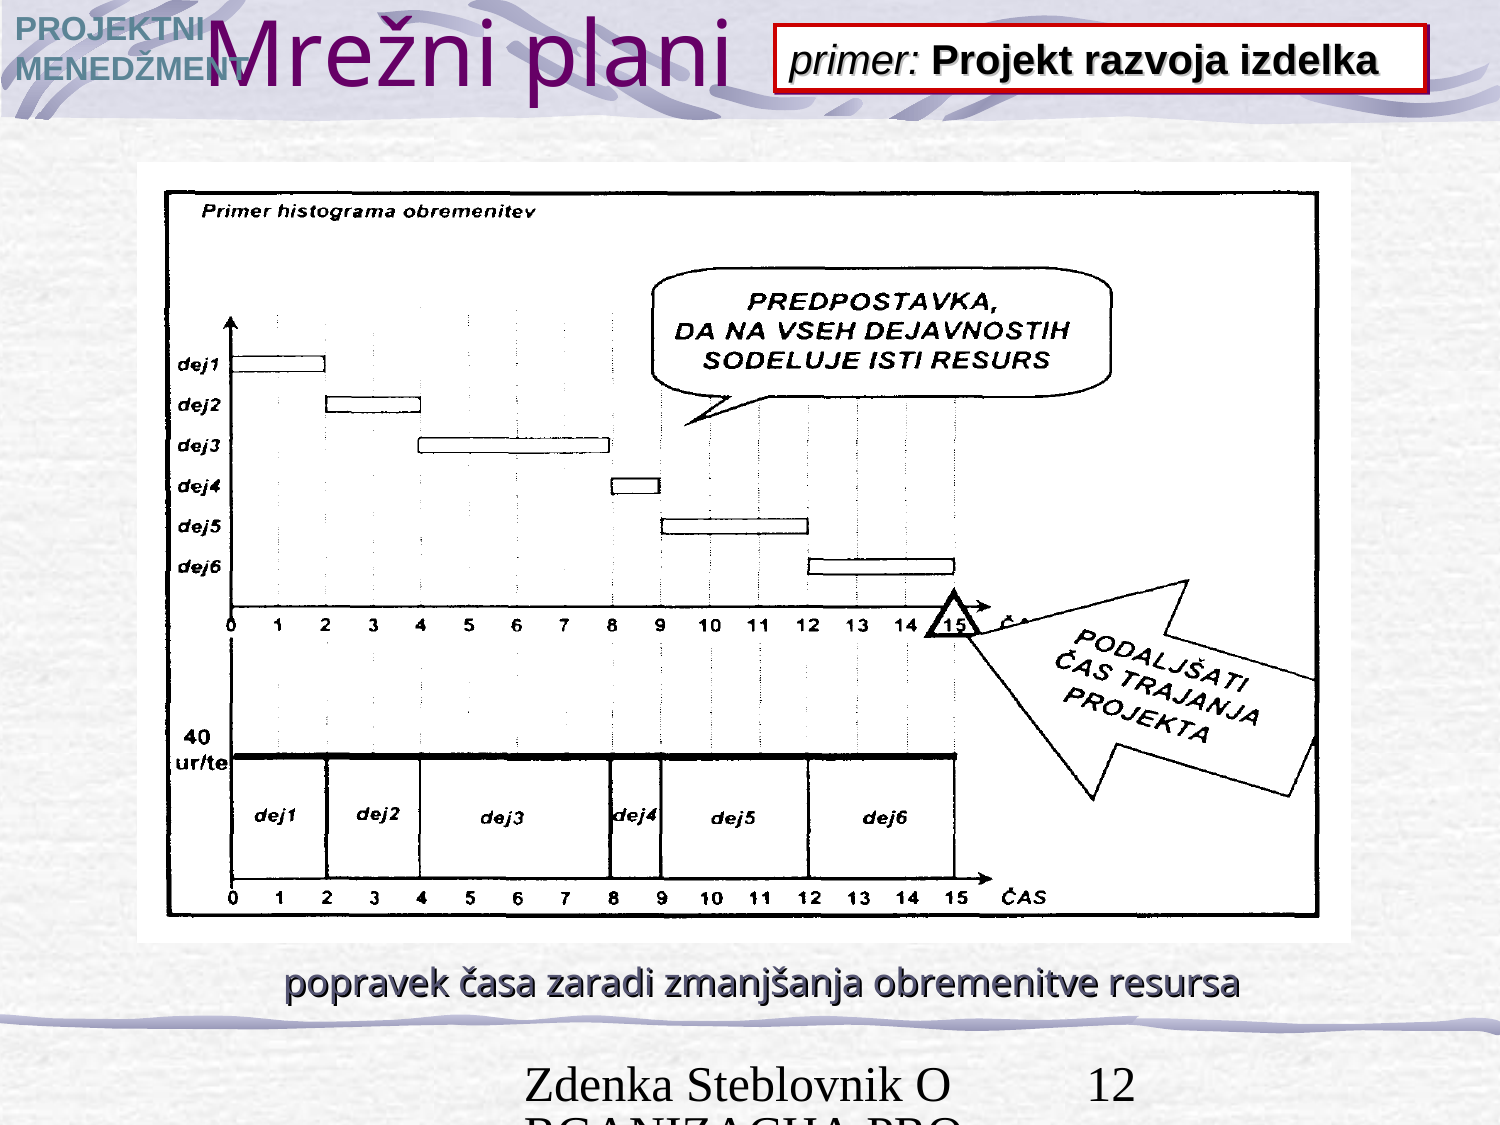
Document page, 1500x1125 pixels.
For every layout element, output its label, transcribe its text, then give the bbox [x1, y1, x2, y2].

picture [757, 1120, 776, 1125]
text_box popravek časa zaradi zmanjšanja obremenitve resursa [268, 949, 1256, 1011]
picture [876, 1120, 886, 1125]
text_box primer: Projekt razvoja izdelka [774, 24, 1426, 91]
picture [0, 1023, 1500, 1125]
text_box PROJEKTNI MENEDŽMENT [0, 0, 275, 100]
title Mrežni plani [0, 0, 751, 113]
picture [533, 1120, 545, 1125]
picture [0, 113, 1500, 1023]
picture [903, 1120, 915, 1125]
picture [936, 1120, 954, 1125]
picture [565, 1120, 585, 1125]
picture [687, 1120, 702, 1125]
